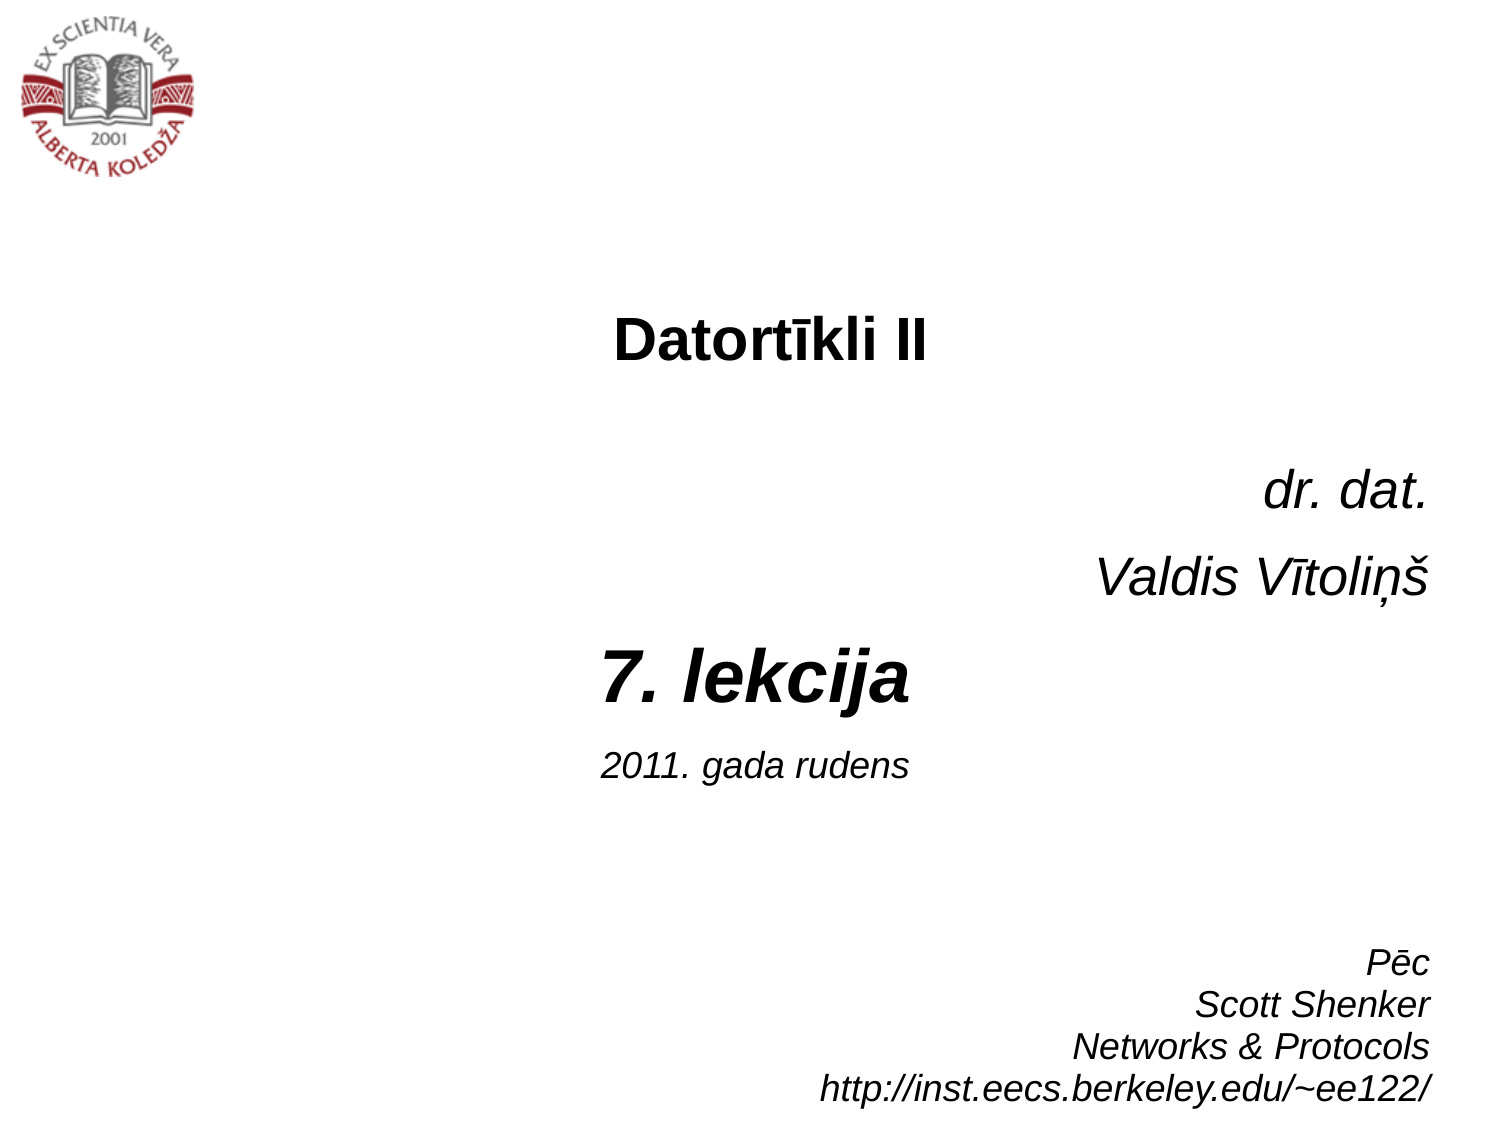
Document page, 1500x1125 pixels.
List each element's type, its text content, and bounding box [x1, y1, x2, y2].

picture [21, 16, 194, 177]
title Datortīkli II [187, 283, 1356, 372]
list dr. dat. Valdis Vītoliņš 7. lekcija 2011. gada rudens Pēc Scott Shenker Networks & Protocols http://inst.eecs.berkeley.edu/~ee122/ [80, 372, 1431, 1115]
